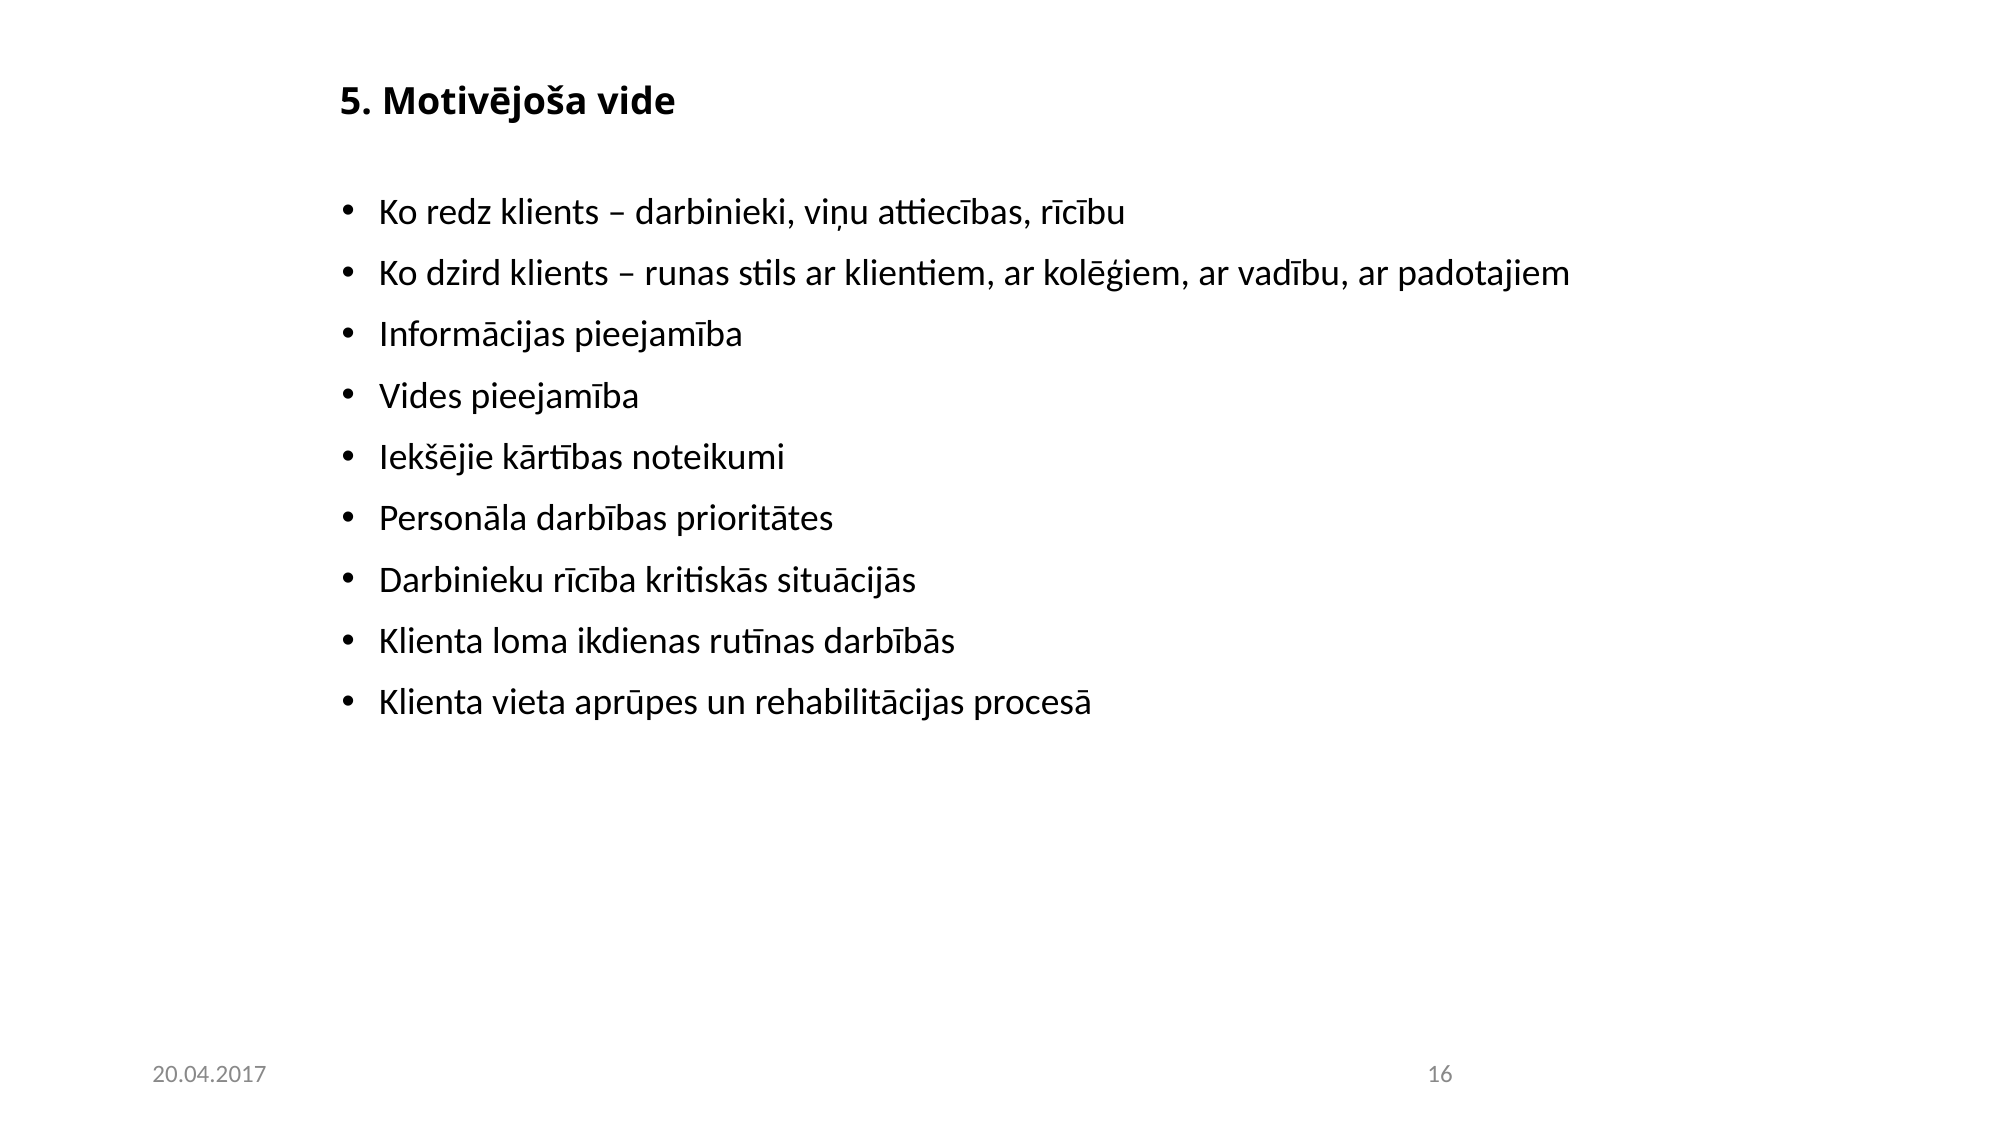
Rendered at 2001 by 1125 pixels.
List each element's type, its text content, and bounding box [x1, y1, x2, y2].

list Ko redz klients – darbinieki, viņu attiecības, rīcību Ko dzird klients – runas stils ar klientiem, ar kolēģiem, ar vadību, ar padotajiem Informācijas pieejamība Vides pieejamība Iekšējie kārtības noteikumi Personāla darbības prioritātes Darbinieku rīcība kritiskās situācijās Klienta loma ikdienas rutīnas darbībās Klienta vieta aprūpes un rehabilitācijas procesā [326, 184, 1677, 927]
text_box 20.04.2017 [137, 1042, 588, 1103]
title 5. Motivējoša vide [324, 45, 1675, 161]
text_box [1412, 1042, 1863, 1103]
